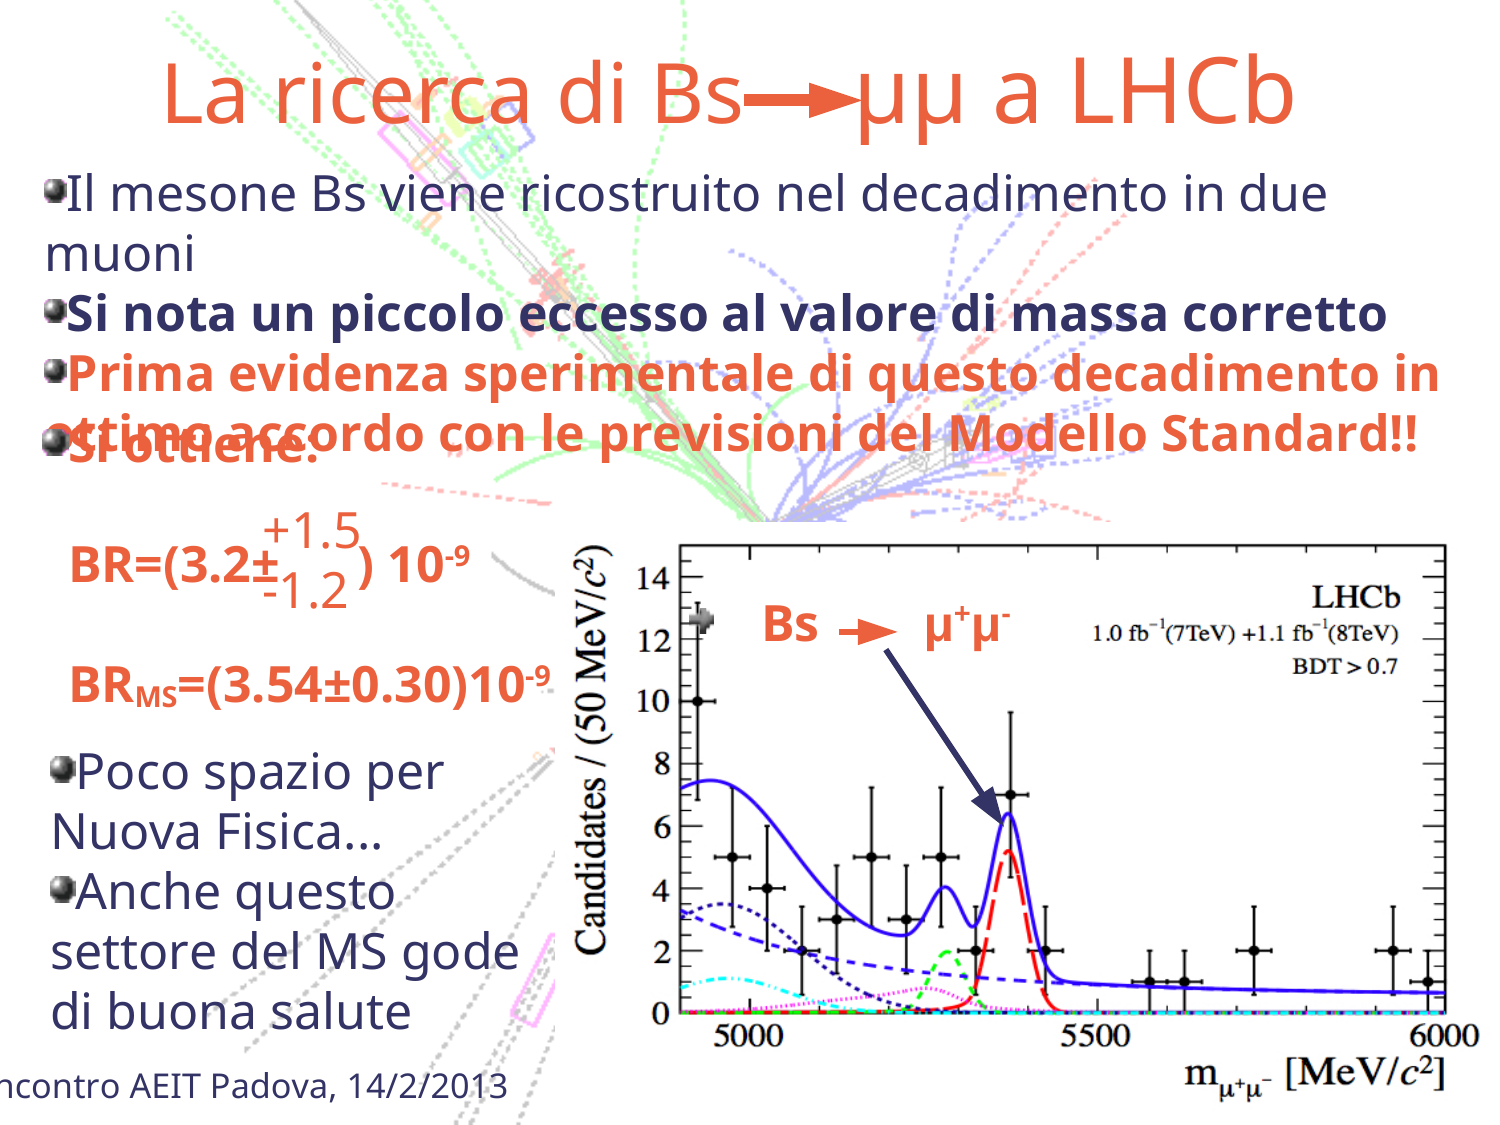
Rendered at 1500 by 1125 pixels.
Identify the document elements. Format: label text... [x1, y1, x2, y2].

picture [0, 0, 1500, 1125]
text_box Il mesone Bs viene ricostruito nel decadimento in due muoni Si nota un piccolo eccesso al valore di massa corretto Prima evidenza sperimentale di questo decadimento in ottimo accordo con le previsioni del Modello Standard!! [29, 153, 1477, 414]
title La ricerca di Bs μμ a LHCb [9, 1, 1493, 175]
text_box Poco spazio per Nuova Fisica... Anche questo settore del MS gode di buona salute [35, 732, 567, 1048]
text_box Bs μ+μ- [615, 583, 1036, 659]
text_box +1.5 -1.2 [248, 491, 573, 626]
text_box Si ottiene: BR=(3.2± ) 10-9 BRMS=(3.54±0.30)10-9 [27, 165, 621, 737]
